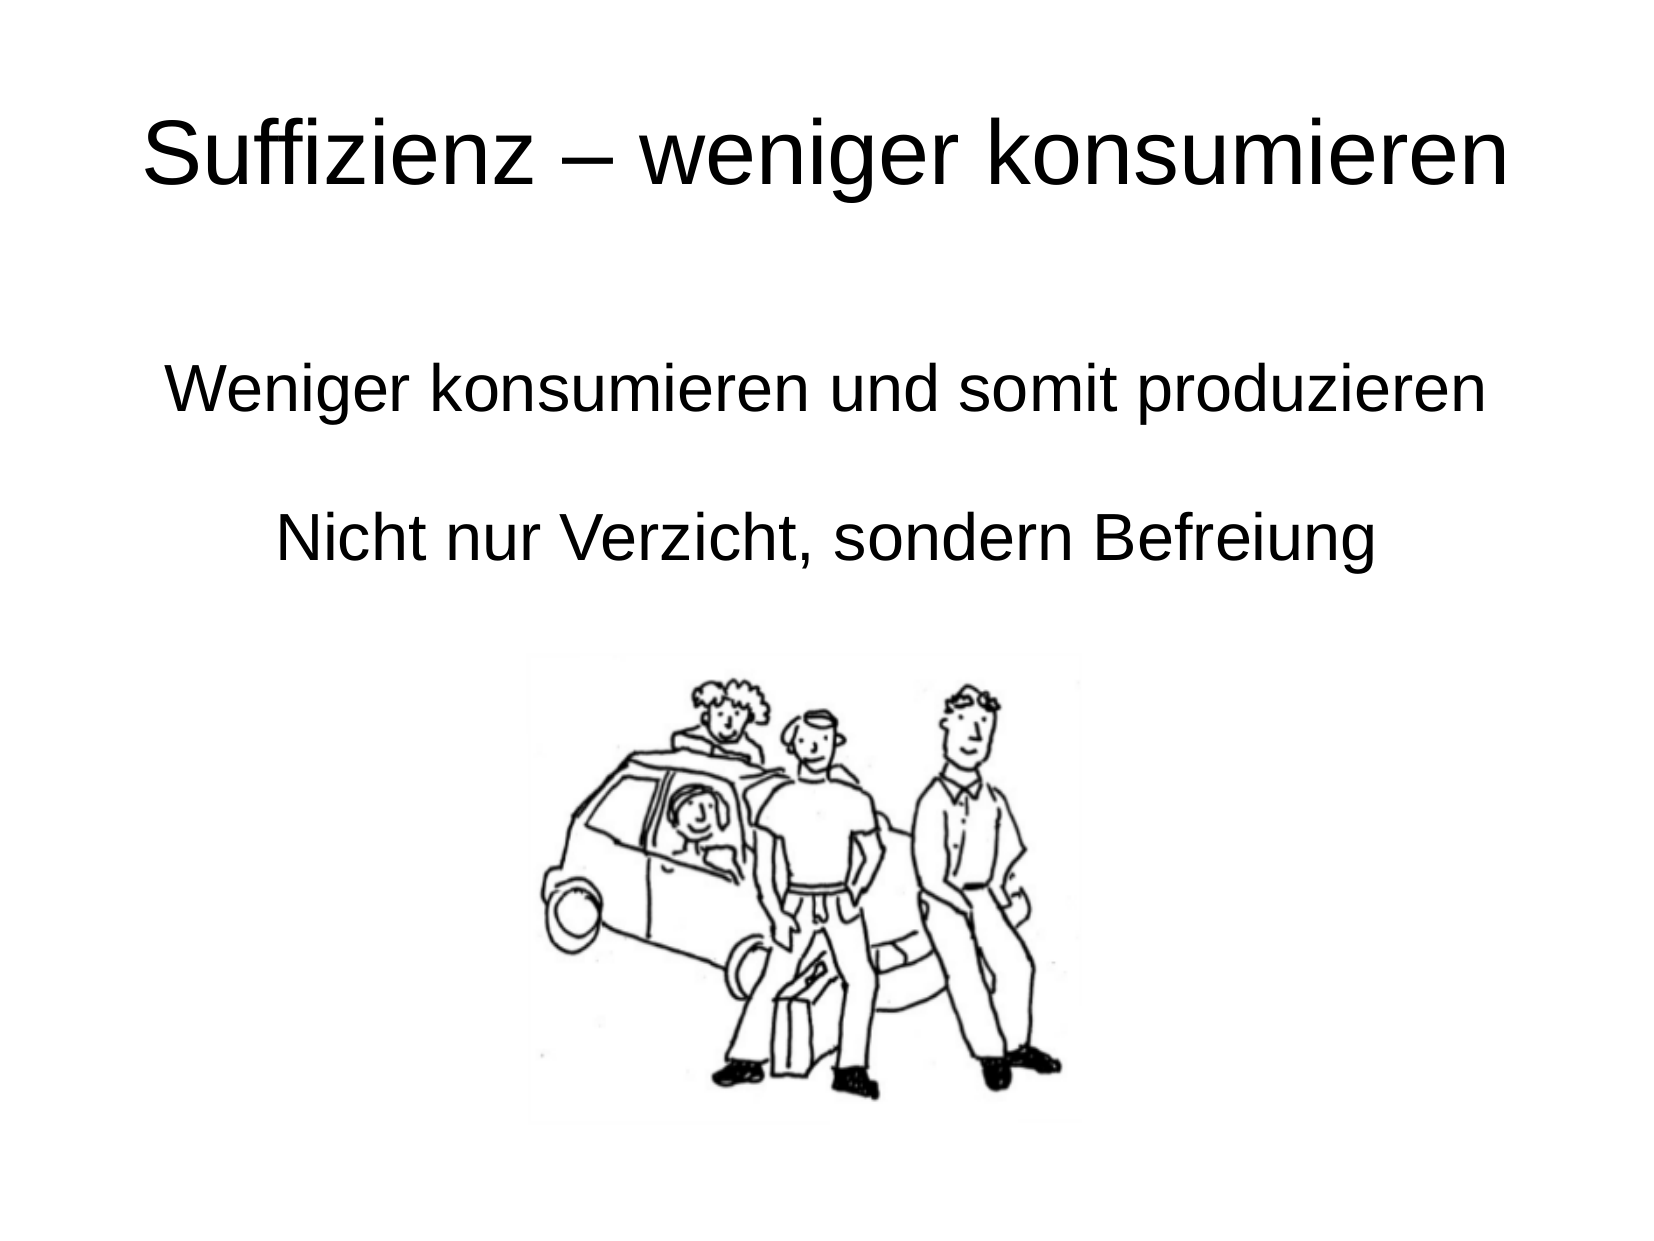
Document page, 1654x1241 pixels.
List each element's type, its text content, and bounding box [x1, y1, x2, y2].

picture [522, 637, 1087, 1134]
title Suffizienz – weniger konsumieren [82, 49, 1571, 257]
subtitle Weniger konsumieren und somit produzieren Nicht nur Verzicht, sondern Befreiung [82, 290, 1571, 1010]
